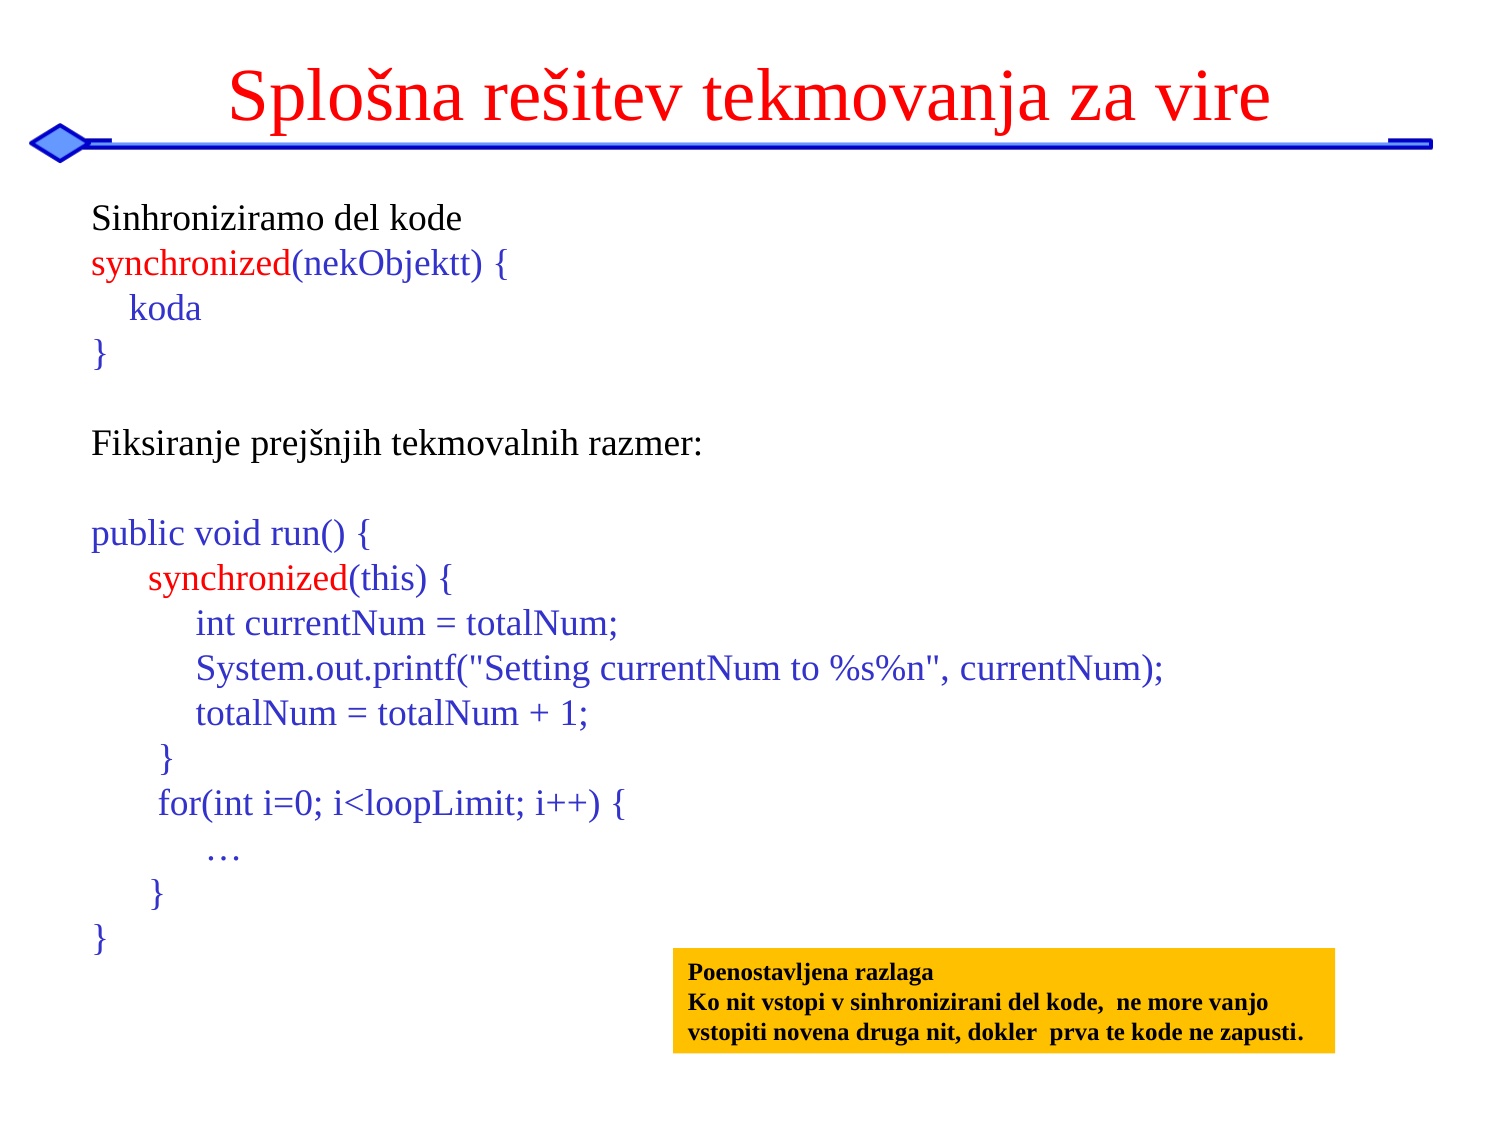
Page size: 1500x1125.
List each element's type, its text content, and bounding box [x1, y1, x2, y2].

text_box Sinhroniziramo del kode synchronized(nekObjektt) { koda } Fiksiranje prejšnjih tekmovalnih razmer: public void run() { synchronized(this) { int currentNum = totalNum; System.out.printf("Setting currentNum to %s%n", currentNum); totalNum = totalNum + 1; } for(int i=0; i<loopLimit; i++) { … } } [76, 185, 1446, 967]
picture [28, 122, 1434, 164]
text_box Poenostavljena razlaga Ko nit vstopi v sinhronizirani del kode, ne more vanjo vstopiti novena druga nit, dokler prva te kode ne zapusti. [673, 948, 1336, 1054]
title Splošna rešitev tekmovanja za vire [111, 37, 1389, 143]
